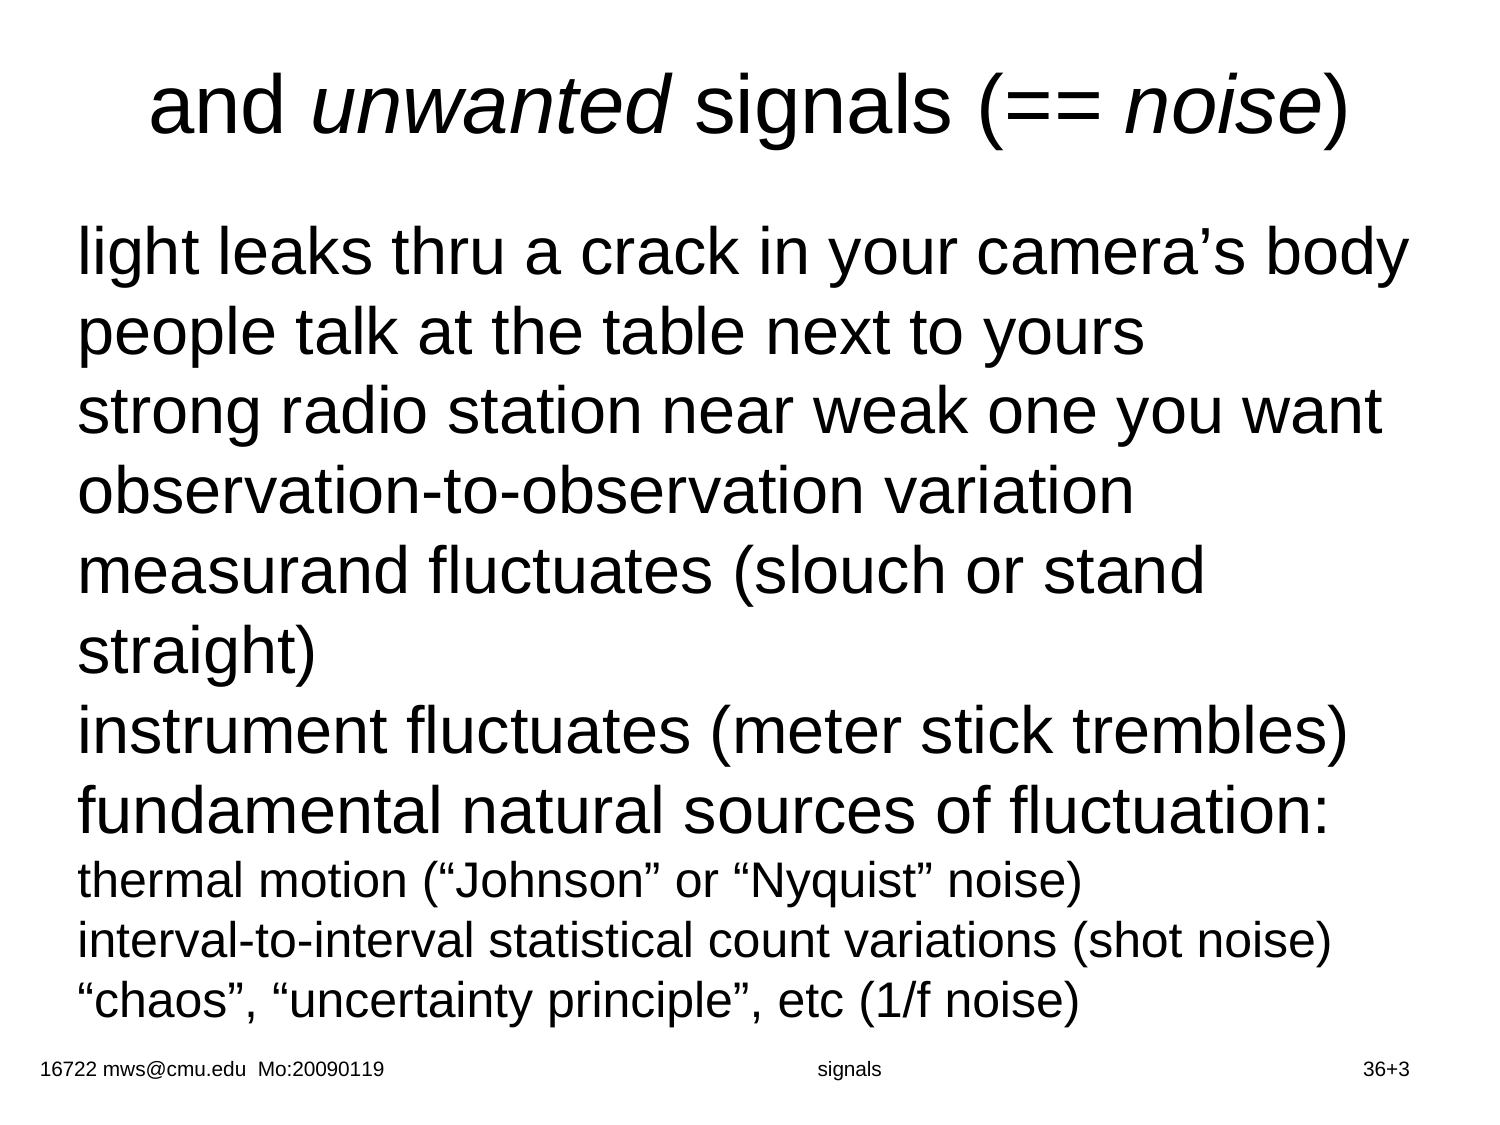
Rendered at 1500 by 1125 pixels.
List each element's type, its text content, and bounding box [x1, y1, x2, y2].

text_box and unwanted signals (== noise) [24, 37, 1476, 163]
text_box light leaks thru a crack in your camera’s body people talk at the table next to yours strong radio station near weak one you want observation-to-observation variation measurand fluctuates (slouch or stand straight) instrument fluctuates (meter stick trembles) fundamental natural sources of fluctuation: thermal motion (“Johnson” or “Nyquist” noise) interval-to-interval statistical count variations (shot noise) “chaos”, “uncertainty principle”, etc (1/f noise) [62, 199, 1454, 1038]
